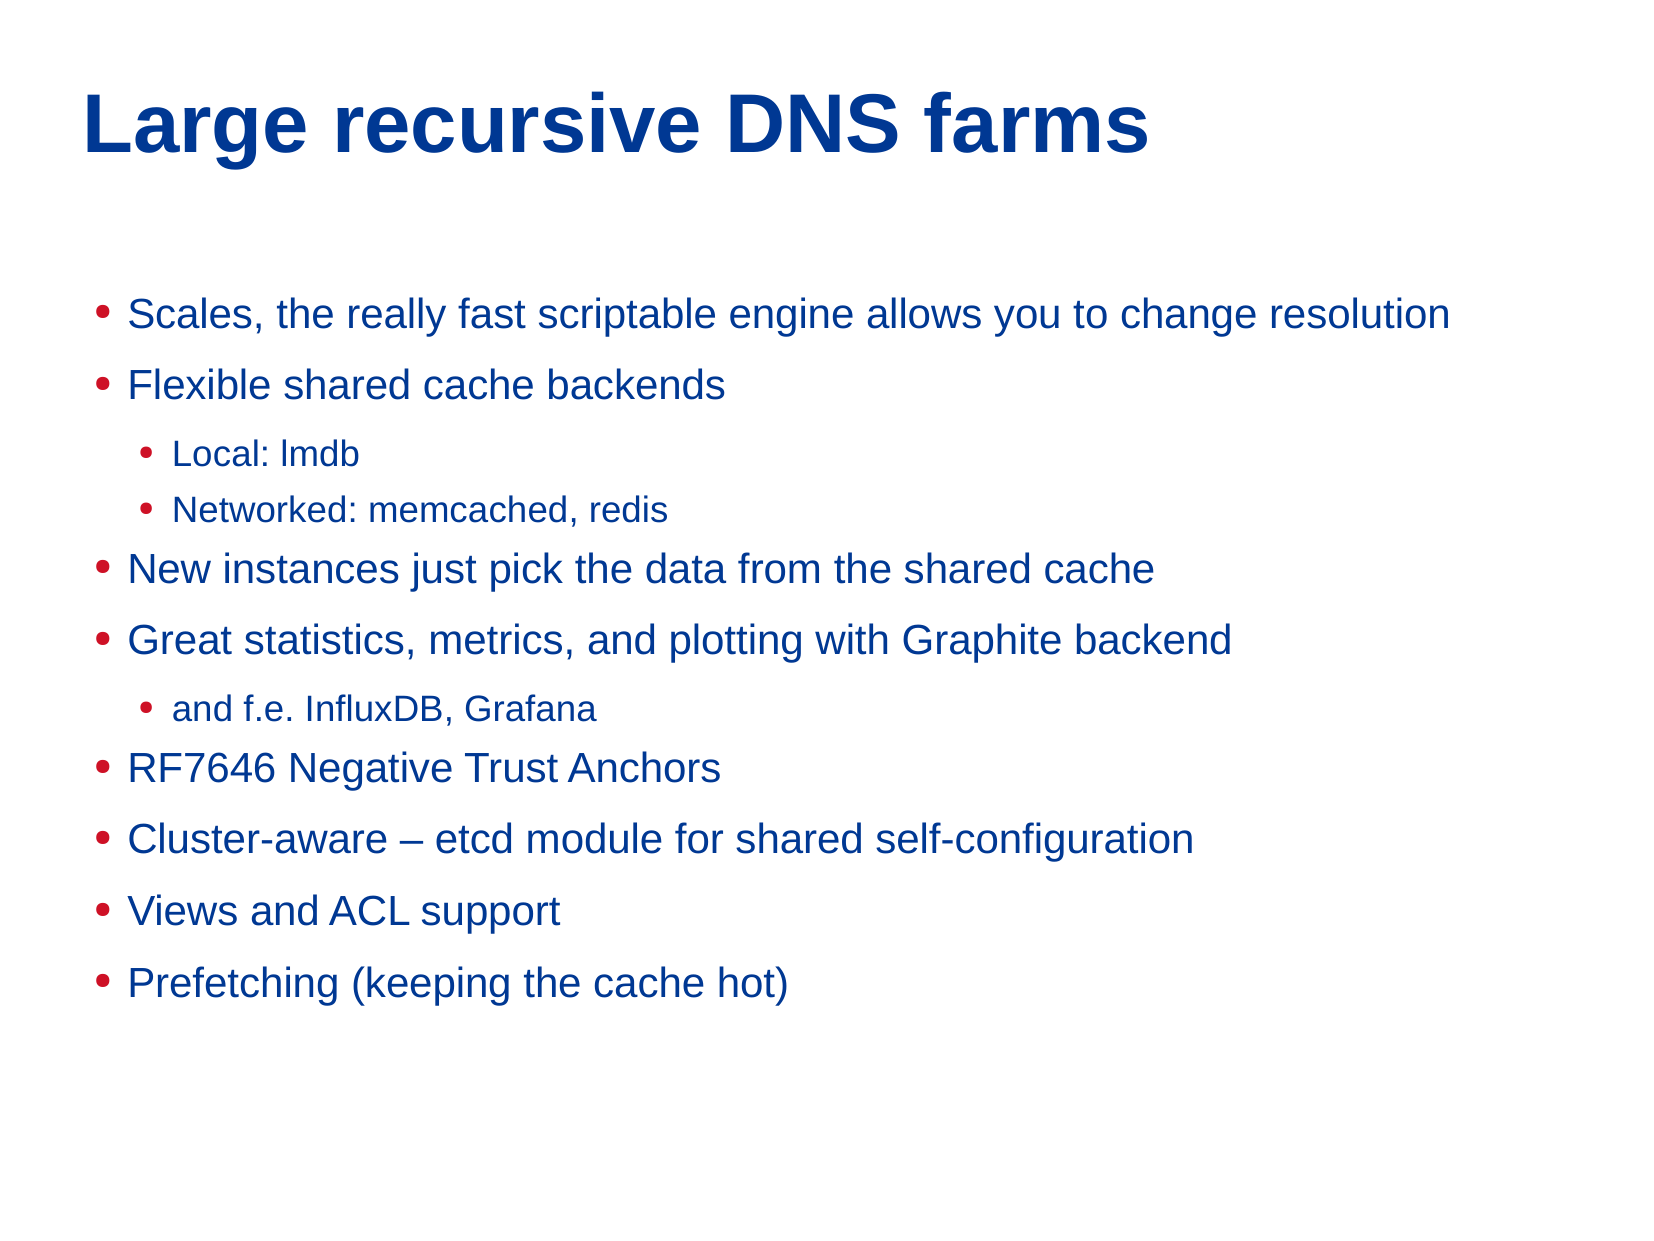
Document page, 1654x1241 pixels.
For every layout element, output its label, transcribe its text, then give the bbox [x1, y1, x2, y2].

list Scales, the really fast scriptable engine allows you to change resolution Flexible shared cache backends Local: lmdb Networked: memcached, redis New instances just pick the data from the shared cache Great statistics, metrics, and plotting with Graphite backend and f.e. InfluxDB, Grafana RF7646 Negative Trust Anchors Cluster-aware – etcd module for shared self-configuration Views and ACL support Prefetching (keeping the cache hot) [82, 290, 1571, 1010]
title Large recursive DNS farms [82, 70, 1571, 178]
